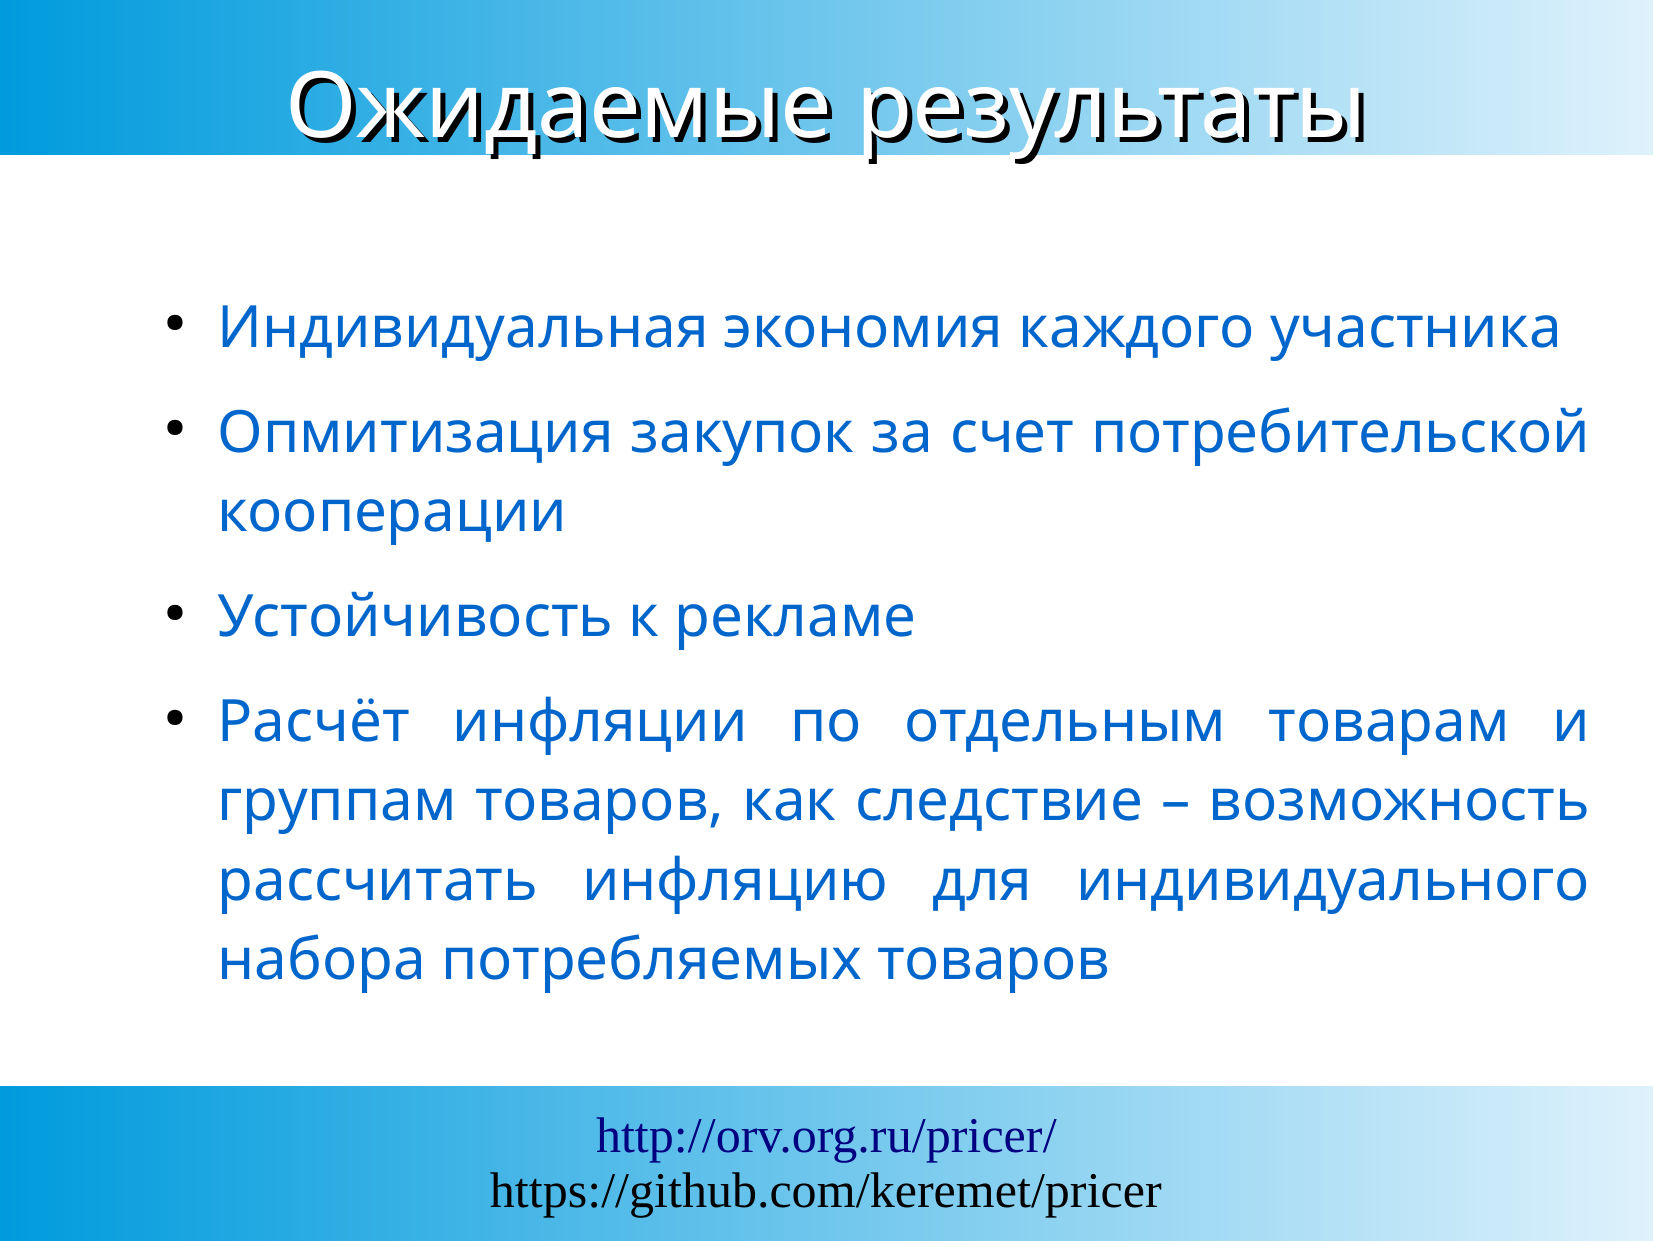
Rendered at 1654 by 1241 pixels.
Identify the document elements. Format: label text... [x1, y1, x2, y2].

title Ожидаемые результаты [82, 48, 1571, 156]
list Индивидуальная экономия каждого участника Опмитизация закупок за счет потребительской кооперации Устойчивость к рекламе Расчёт инфляции по отдельным товарам и группам товаров, как следствие – возможность рассчитать инфляцию для индивидуального набора потребляемых товаров [146, 285, 1591, 1005]
